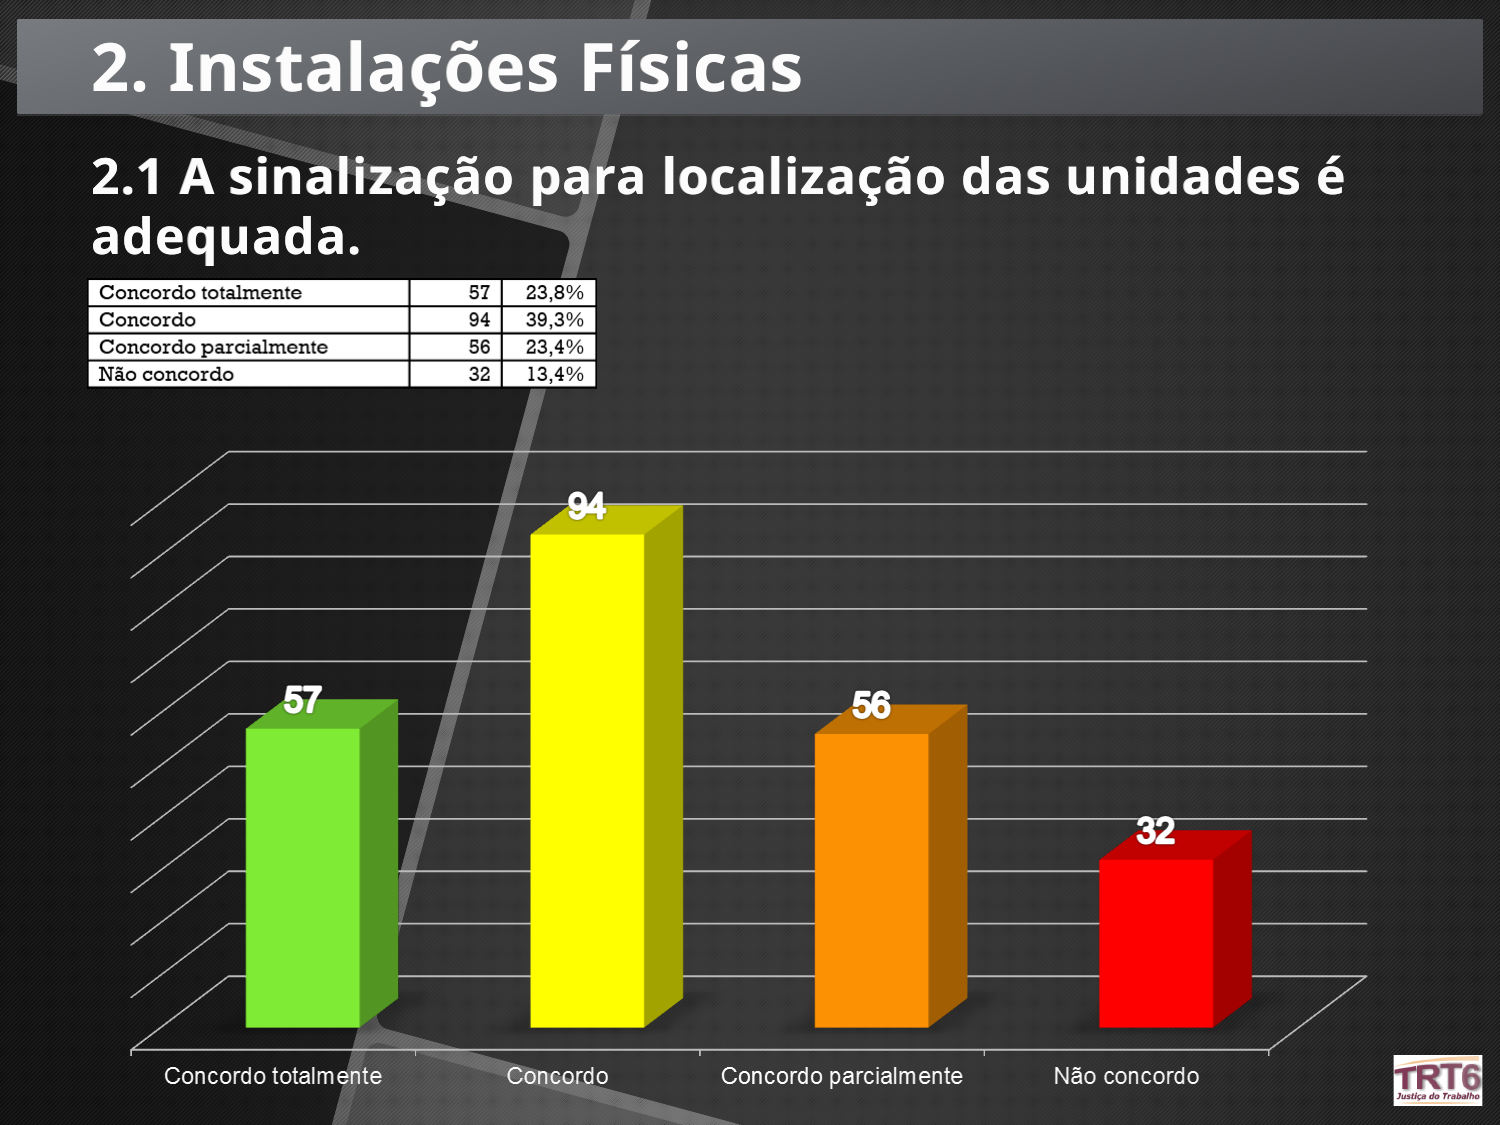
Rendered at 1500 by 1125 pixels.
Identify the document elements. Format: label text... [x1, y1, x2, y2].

chart [60, 414, 1440, 1115]
text_box 2. Instalações Físicas [77, 18, 1270, 113]
text_box 2.1 A sinalização para localização das unidades é adequada. [77, 137, 1447, 272]
text_box [18, 19, 1482, 114]
picture [87, 273, 597, 399]
picture [1440, 1055, 1483, 1106]
